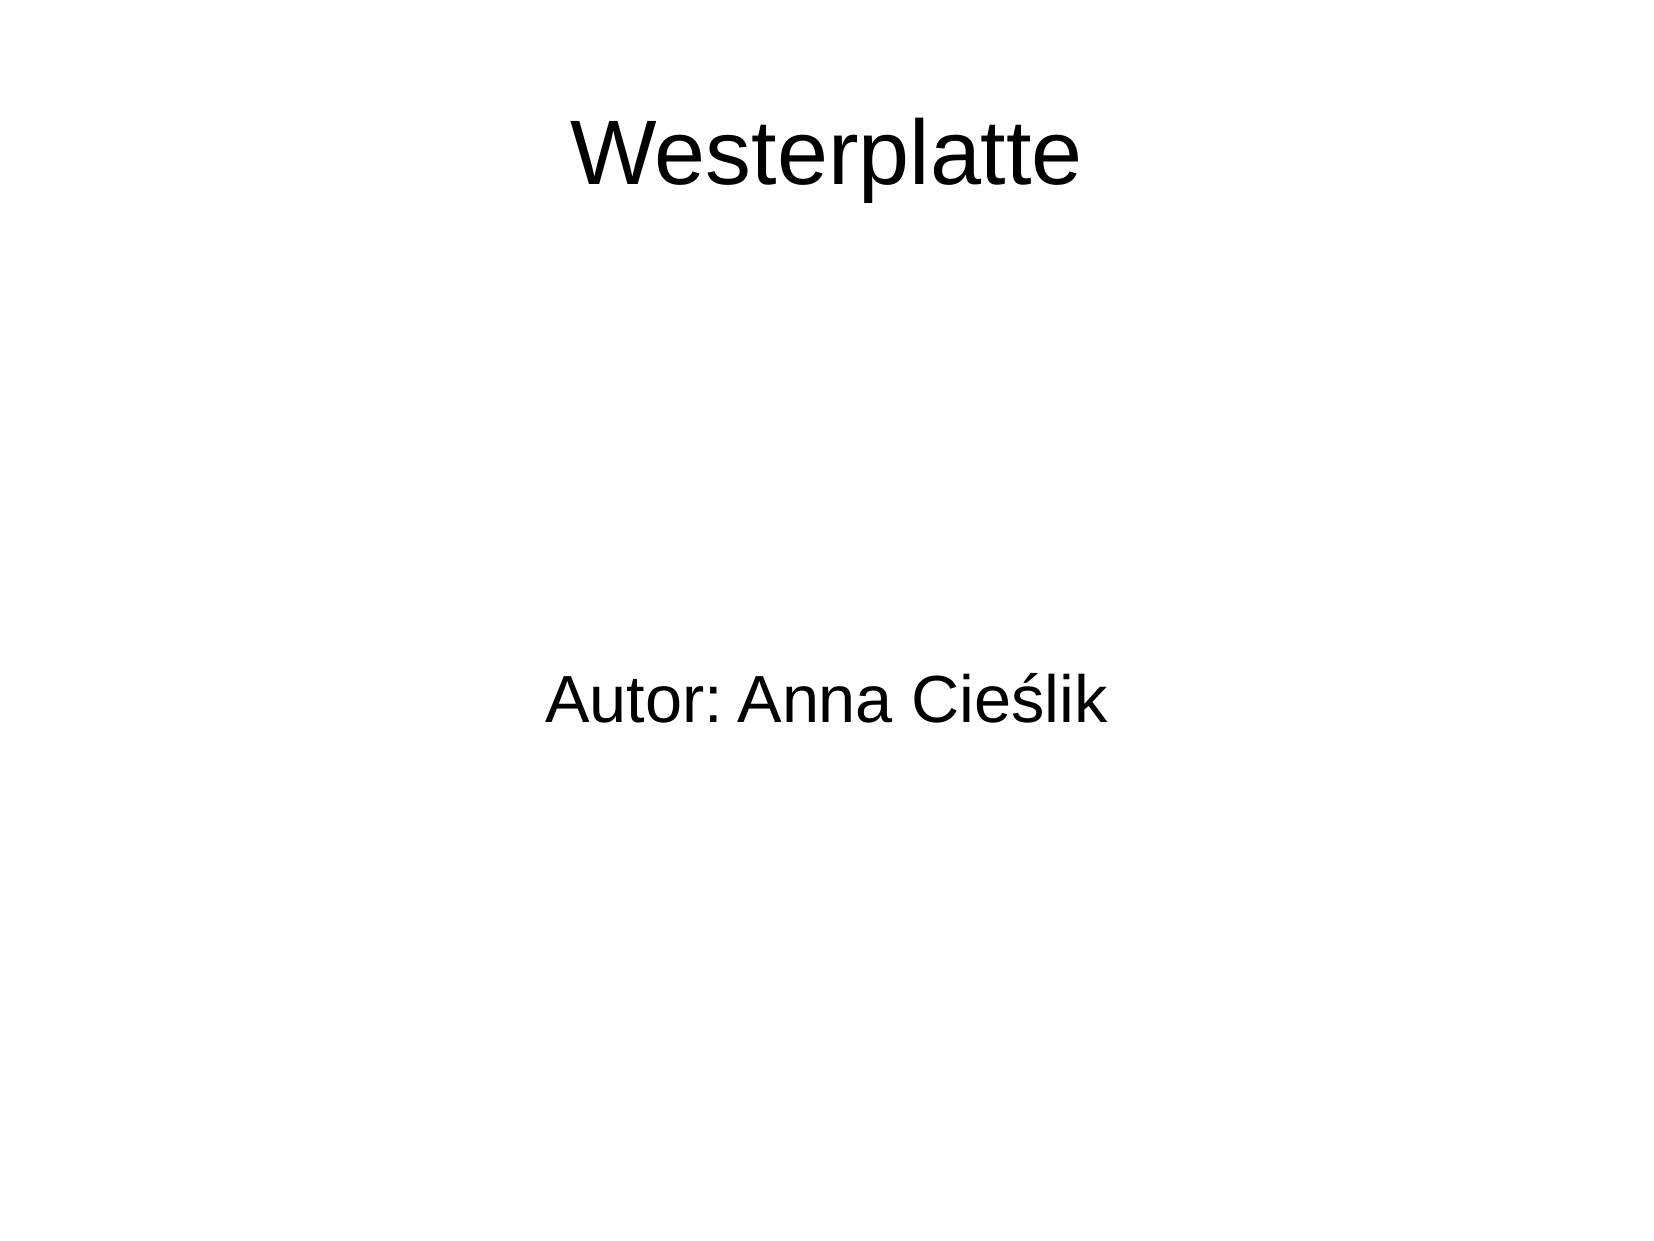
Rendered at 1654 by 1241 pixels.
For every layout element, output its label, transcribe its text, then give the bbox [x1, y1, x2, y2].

title Westerplatte [82, 49, 1571, 257]
subtitle Autor: Anna Cieślik [82, 290, 1571, 1109]
